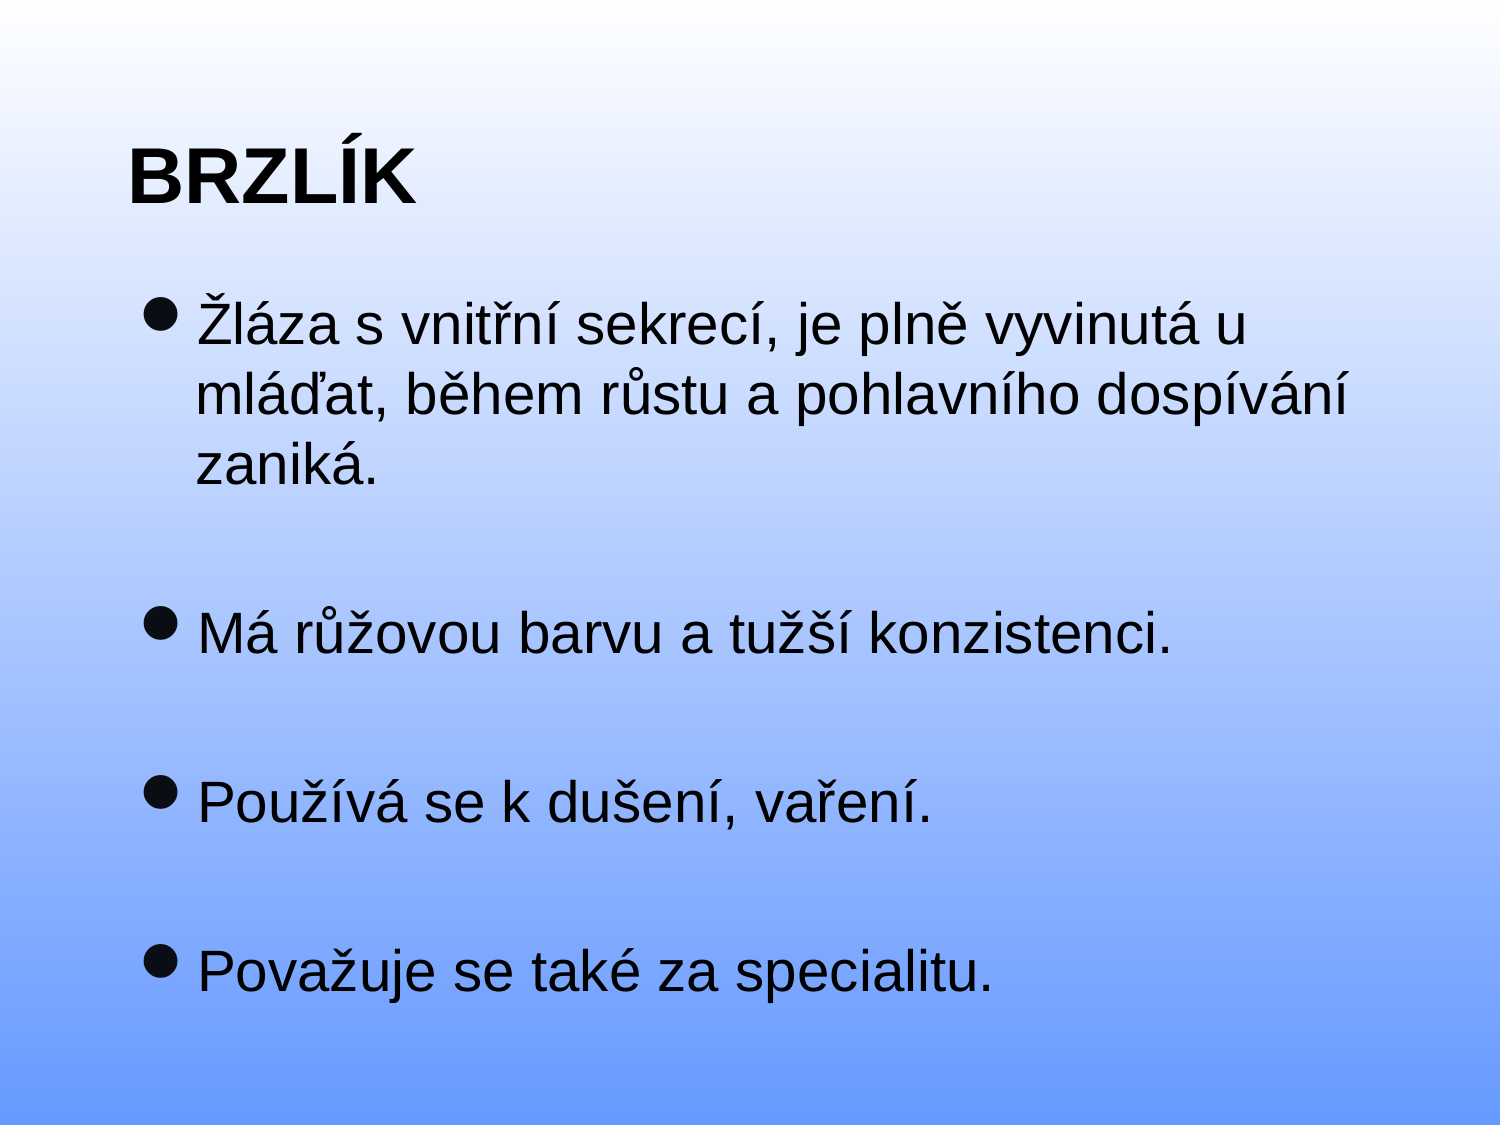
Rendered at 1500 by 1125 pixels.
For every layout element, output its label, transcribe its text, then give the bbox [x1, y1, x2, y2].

title BRZLÍK [112, 78, 1463, 266]
list Žláza s vnitřní sekrecí, je plně vyvinutá u mláďat, během růstu a pohlavního dospívání zaniká. Má růžovou barvu a tužší konzistenci. Používá se k dušení, vaření. Považuje se také za specialitu. [123, 278, 1412, 1083]
